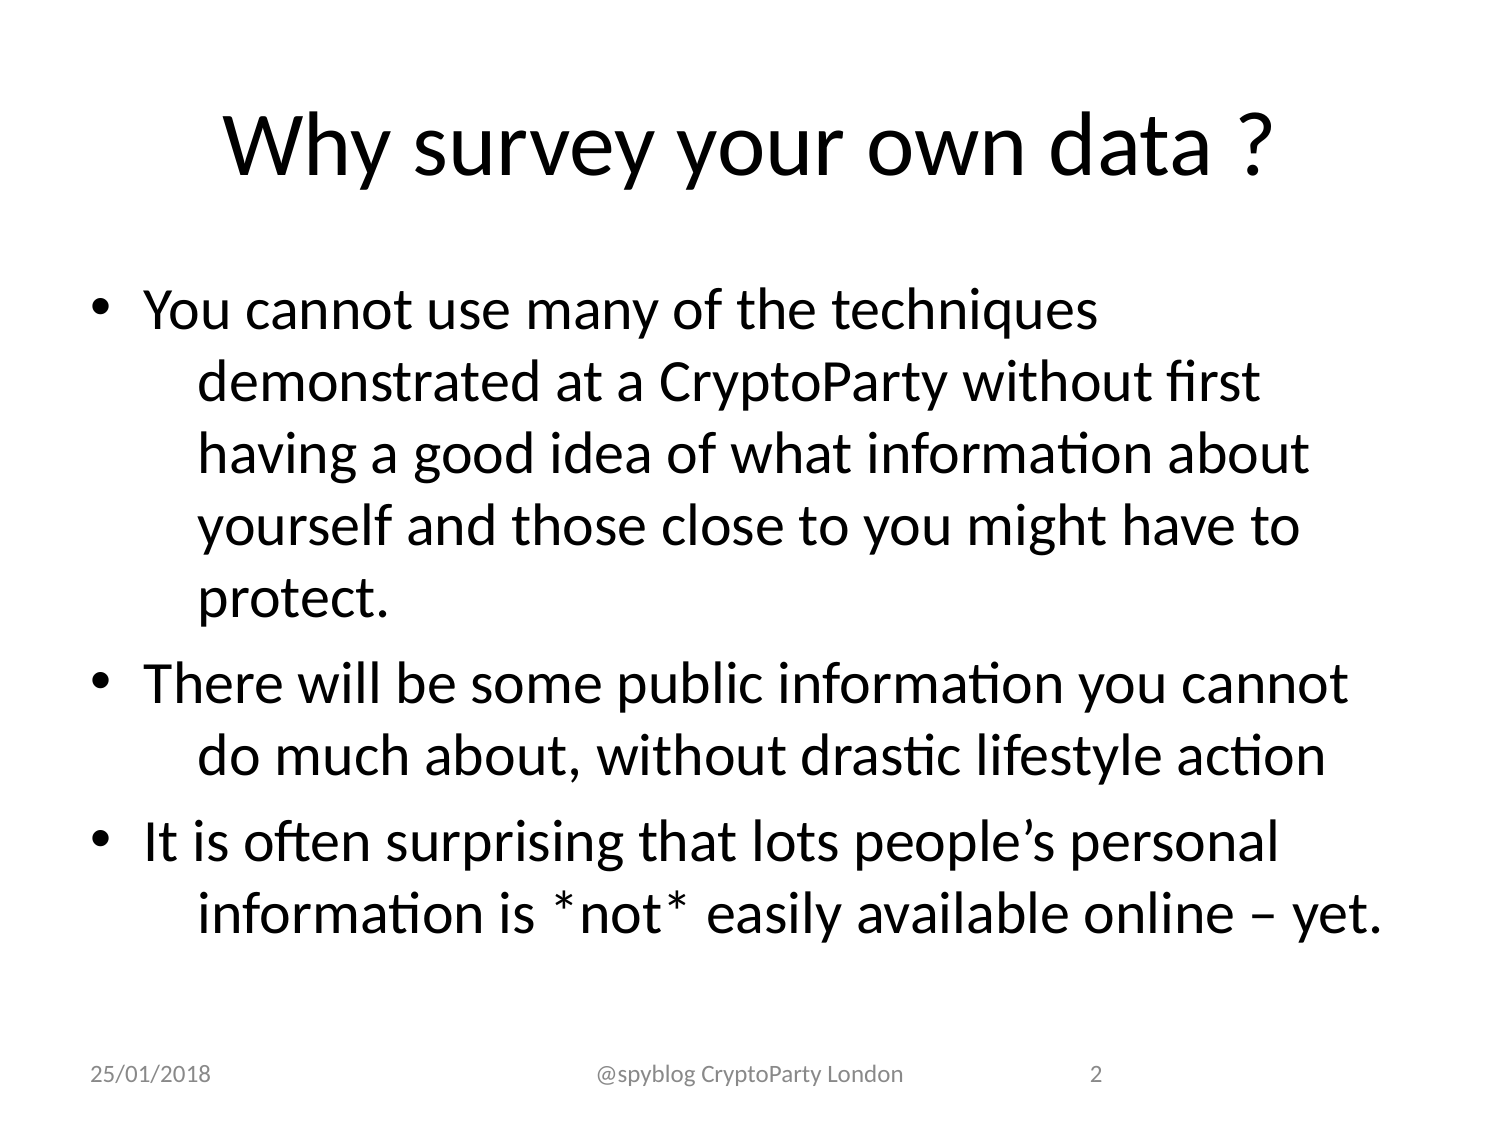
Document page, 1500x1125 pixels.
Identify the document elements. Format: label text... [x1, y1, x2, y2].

text_box ‹#› [1074, 1042, 1426, 1103]
text_box @spyblog CryptoParty London [512, 1042, 988, 1103]
list You cannot use many of the techniques demonstrated at a CryptoParty without first having a good idea of what information about yourself and those close to you might have to protect. There will be some public information you cannot do much about, without drastic lifestyle action It is often surprising that lots people’s personal information is *not* easily available online – yet. [75, 262, 1426, 1005]
title Why survey your own data ? [75, 45, 1426, 233]
text_box 25/01/2018 [75, 1042, 426, 1103]
